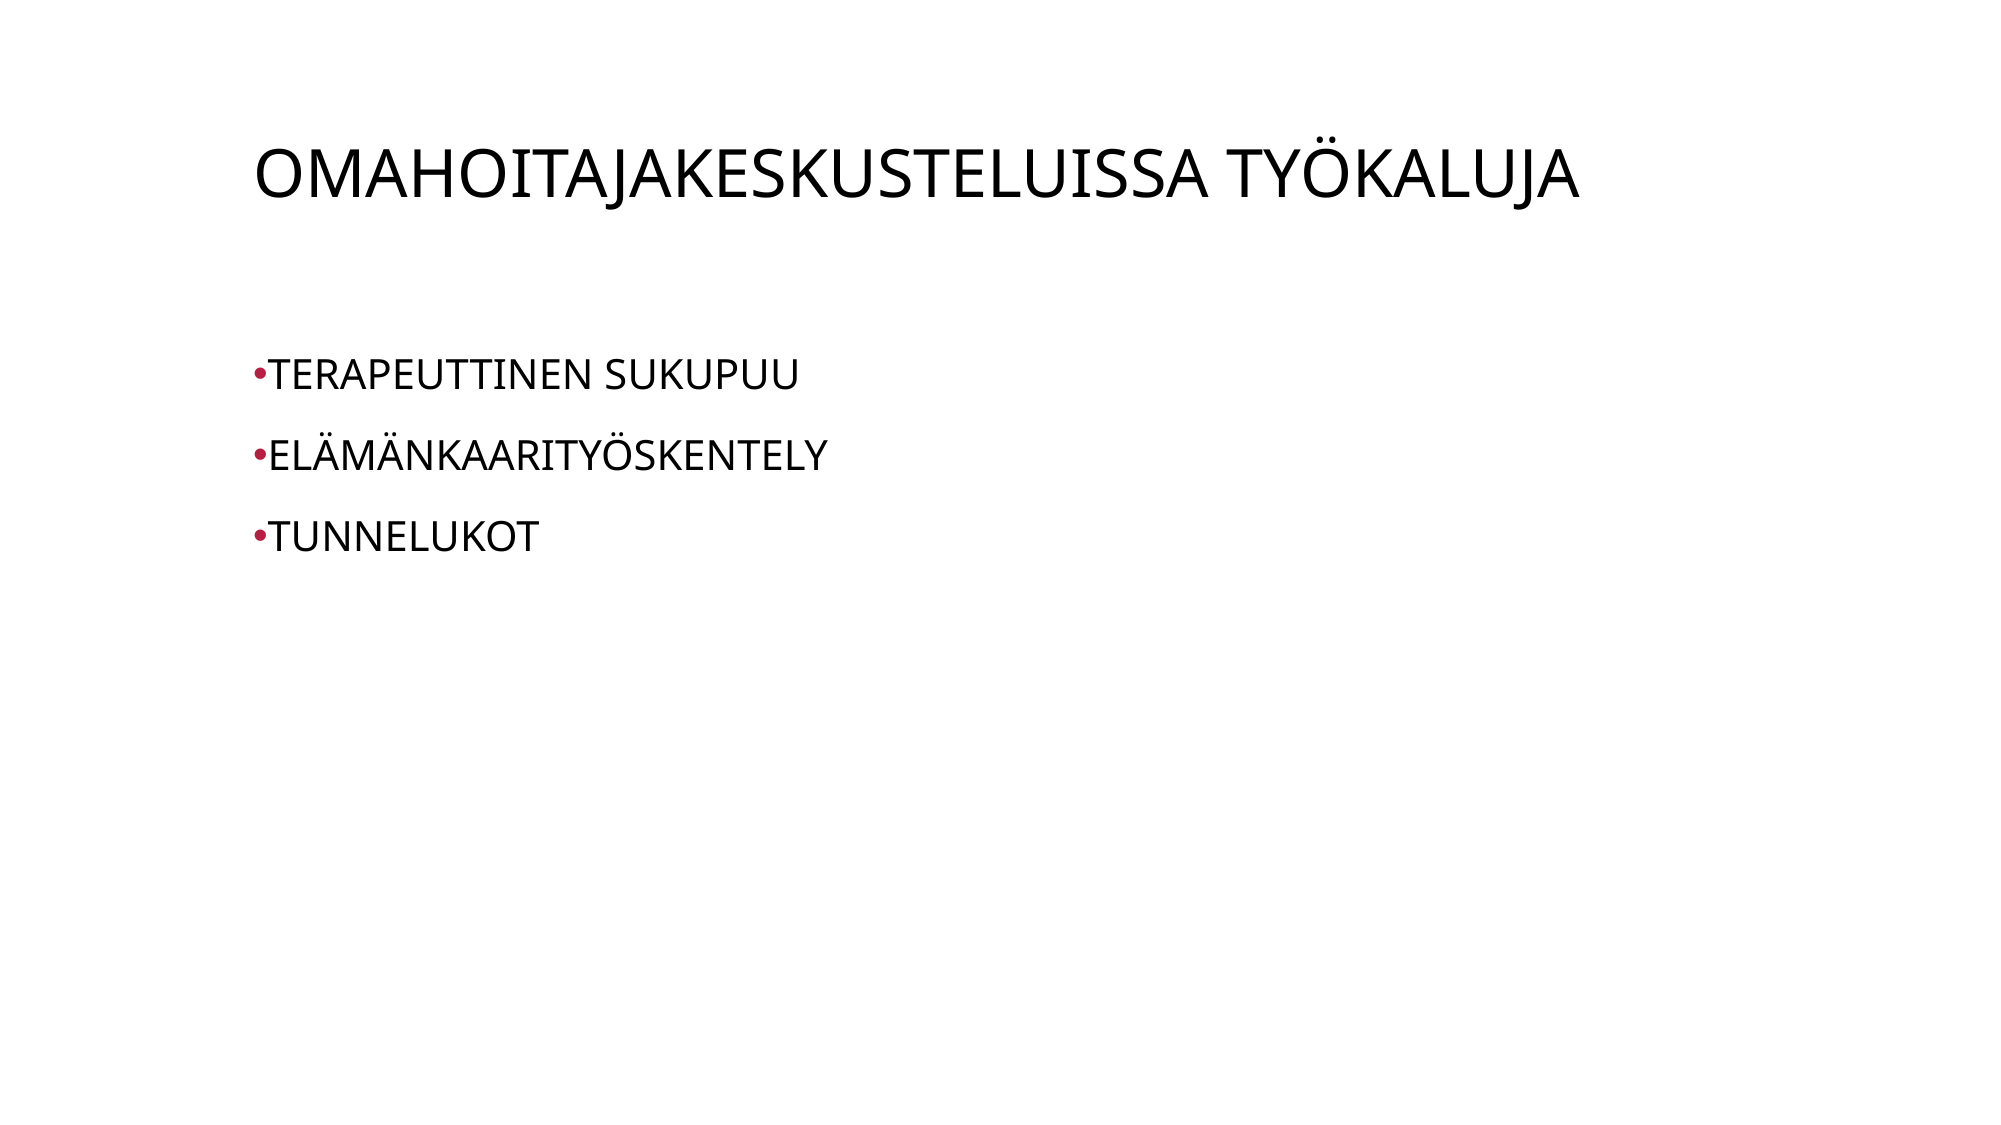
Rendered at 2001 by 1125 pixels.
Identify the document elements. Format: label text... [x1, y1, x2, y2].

title OMAHOITAJAKESKUSTELUISSA TYÖKALUJA [238, 131, 1814, 305]
list TERAPEUTTINEN SUKUPUU ELÄMÄNKAARITYÖSKENTELY TUNNELUKOT [238, 330, 1814, 897]
